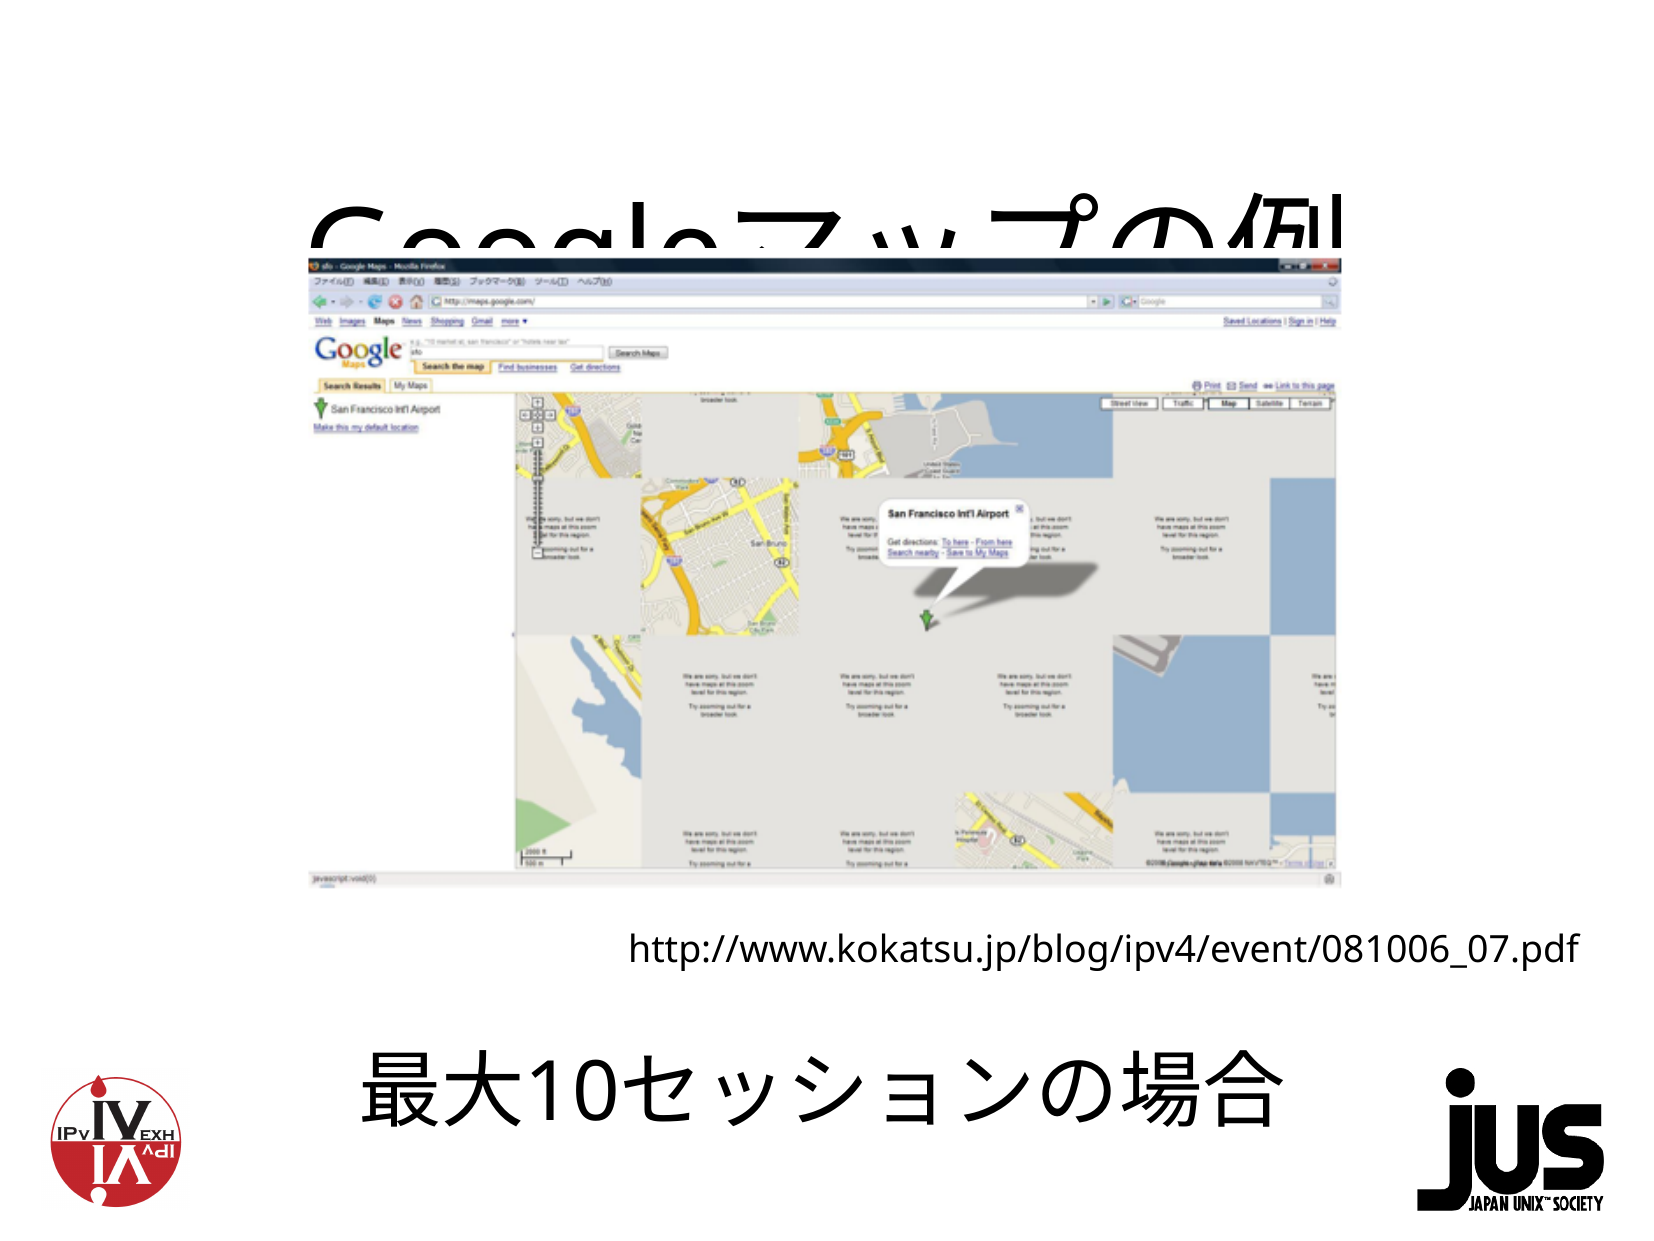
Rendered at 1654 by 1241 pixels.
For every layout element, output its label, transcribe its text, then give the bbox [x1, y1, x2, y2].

title Googleマップの例 [82, 56, 1571, 250]
picture [41, 1068, 190, 1210]
text_box 最大10セッションの場合 [246, 1025, 1398, 1144]
picture [300, 248, 1354, 899]
picture [1417, 1068, 1604, 1211]
text_box http://www.kokatsu.jp/blog/ipv4/event/081006_07.pdf [561, 915, 1595, 971]
